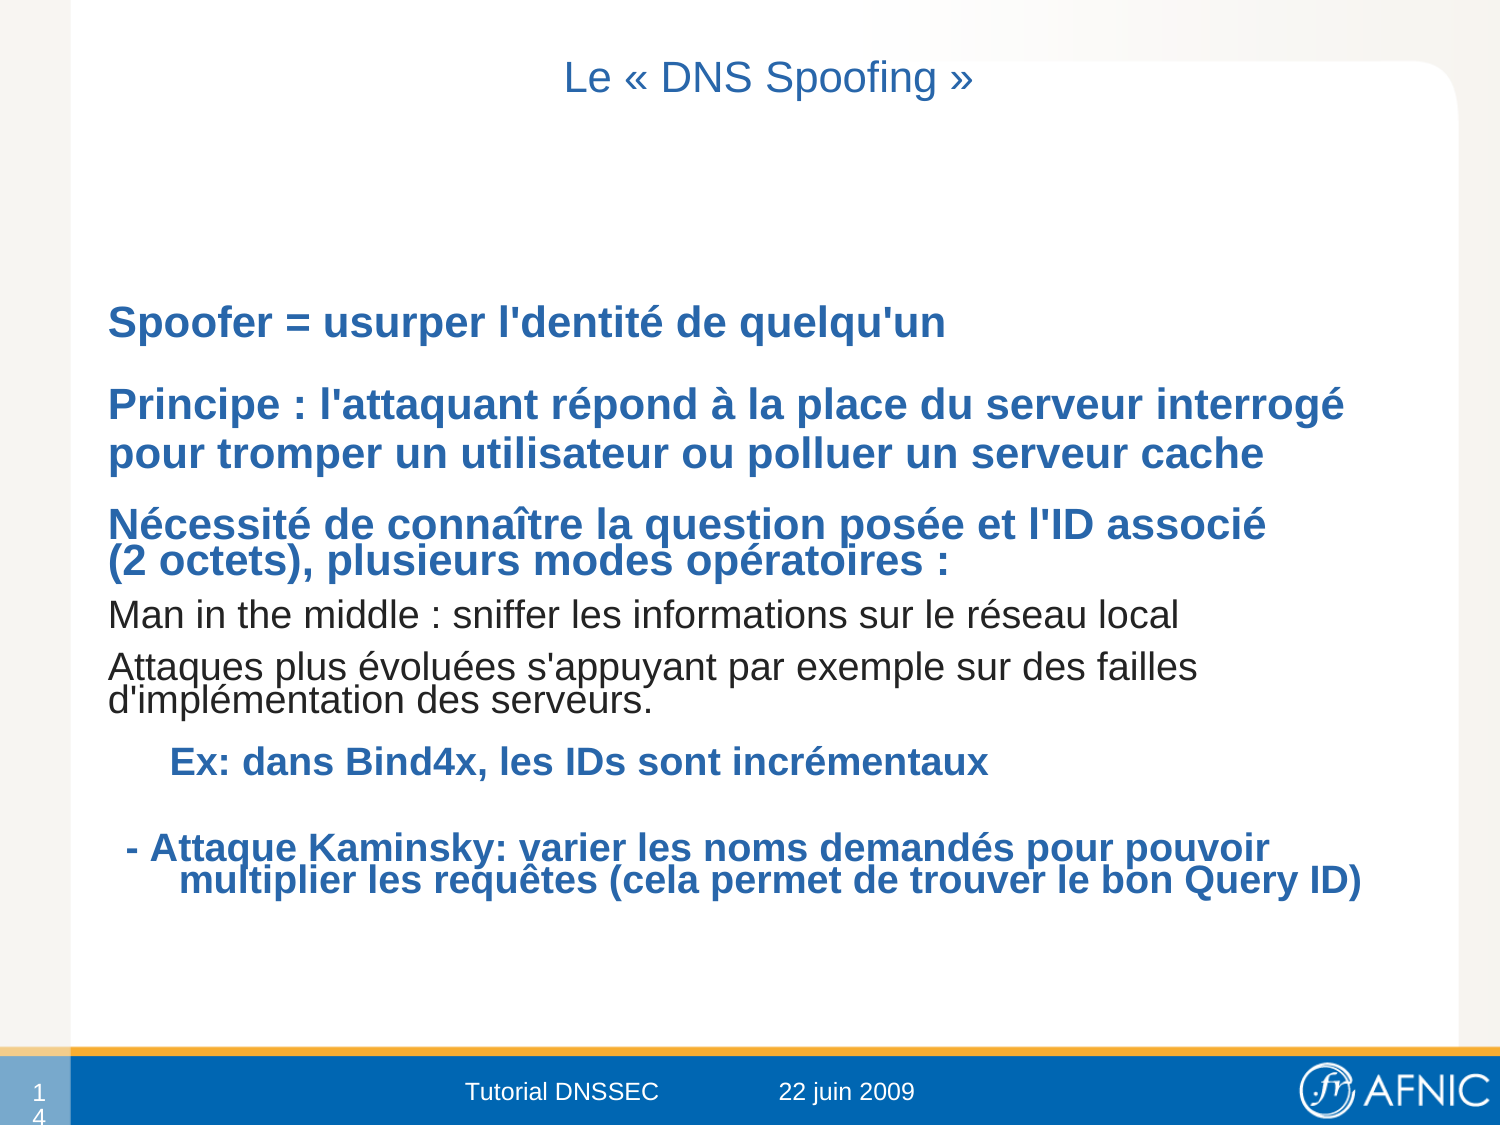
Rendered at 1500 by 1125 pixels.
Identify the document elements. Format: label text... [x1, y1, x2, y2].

picture [35, 1112, 41, 1120]
title Le « DNS Spoofing » [112, 12, 1426, 138]
list Spoofer = usurper l'dentité de quelqu'un Principe : l'attaquant répond à la place du serveur interrogé pour tromper un utilisateur ou polluer un serveur cache Nécessité de connaître la question posée et l'ID associé (2 octets), plusieurs modes opératoires : Man in the middle : sniffer les informations sur le réseau local Attaques plus évoluées s'appuyant par exemple sur des failles d'implémentation des serveurs. Ex: dans Bind4x, les IDs sont incrémentaux - Attaque Kaminsky: varier les noms demandés pour pouvoir multiplier les requêtes (cela permet de trouver le bon Query ID) [108, 294, 1389, 1004]
picture [0, 0, 1500, 1125]
